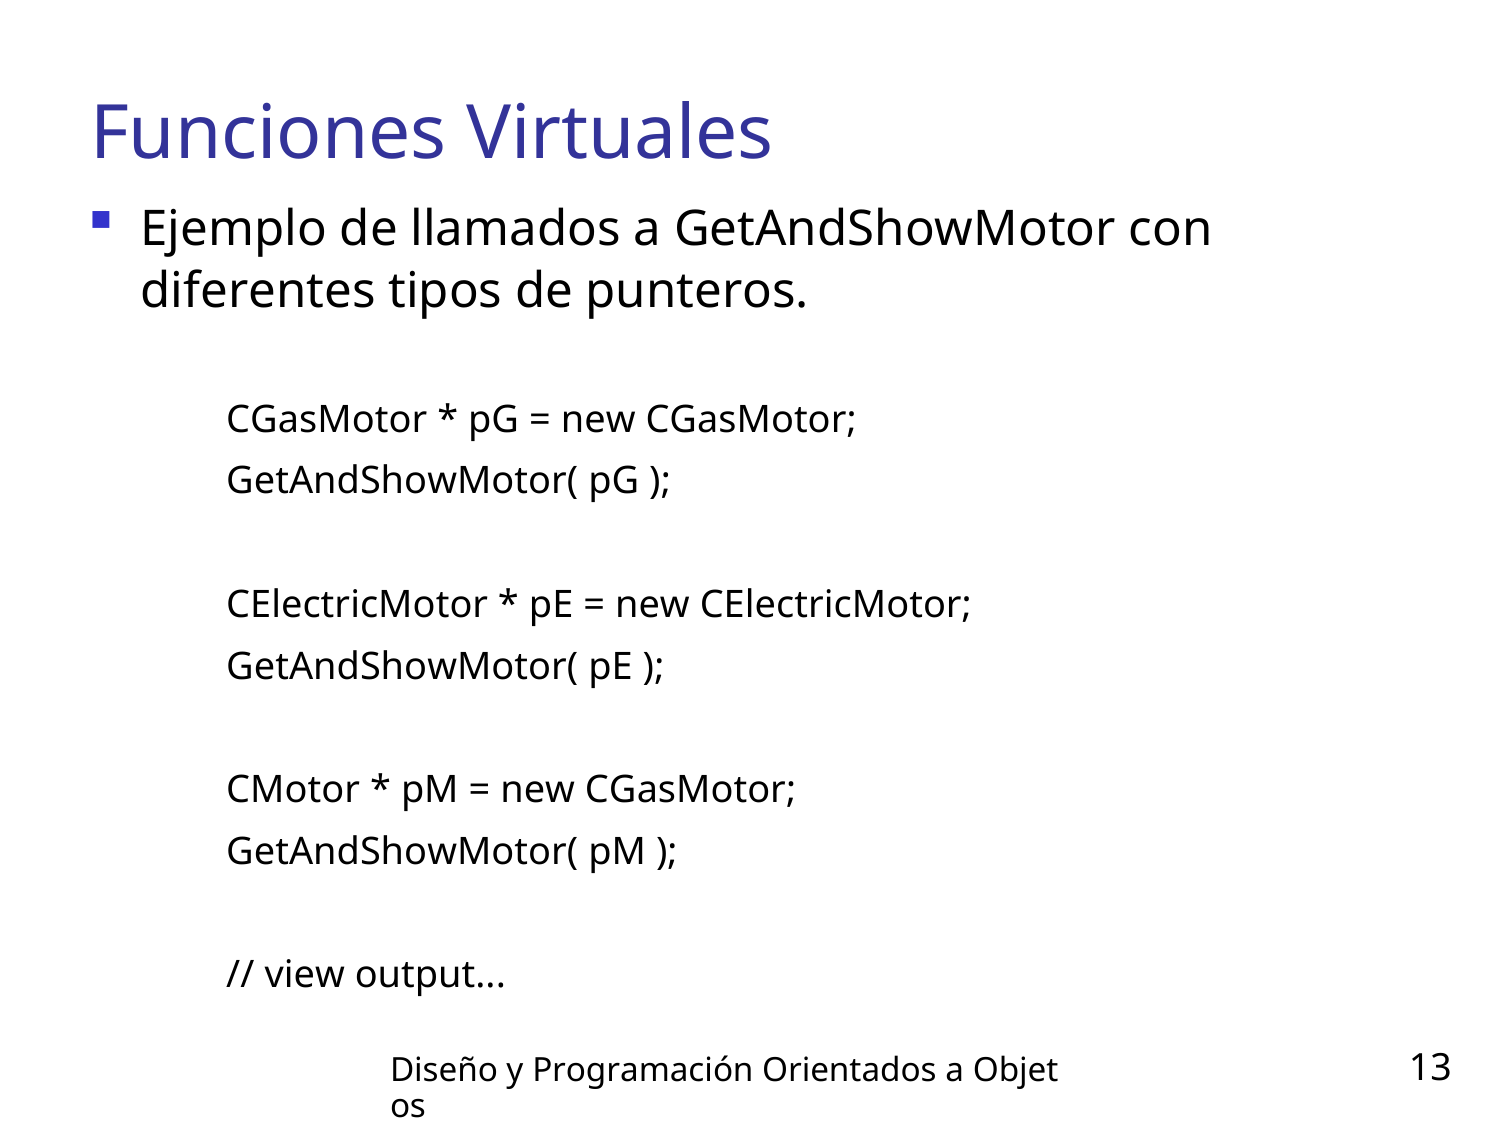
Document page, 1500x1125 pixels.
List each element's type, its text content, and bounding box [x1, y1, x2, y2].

list Ejemplo de llamados a GetAndShowMotor con diferentes tipos de punteros. CGasMotor * pG = new CGasMotor; GetAndShowMotor( pG ); CElectricMotor * pE = new CElectricMotor; GetAndShowMotor( pE ); CMotor * pM = new CGasMotor; GetAndShowMotor( pM ); // view output... [75, 187, 1462, 1013]
title Funciones Virtuales [75, 10, 1466, 188]
